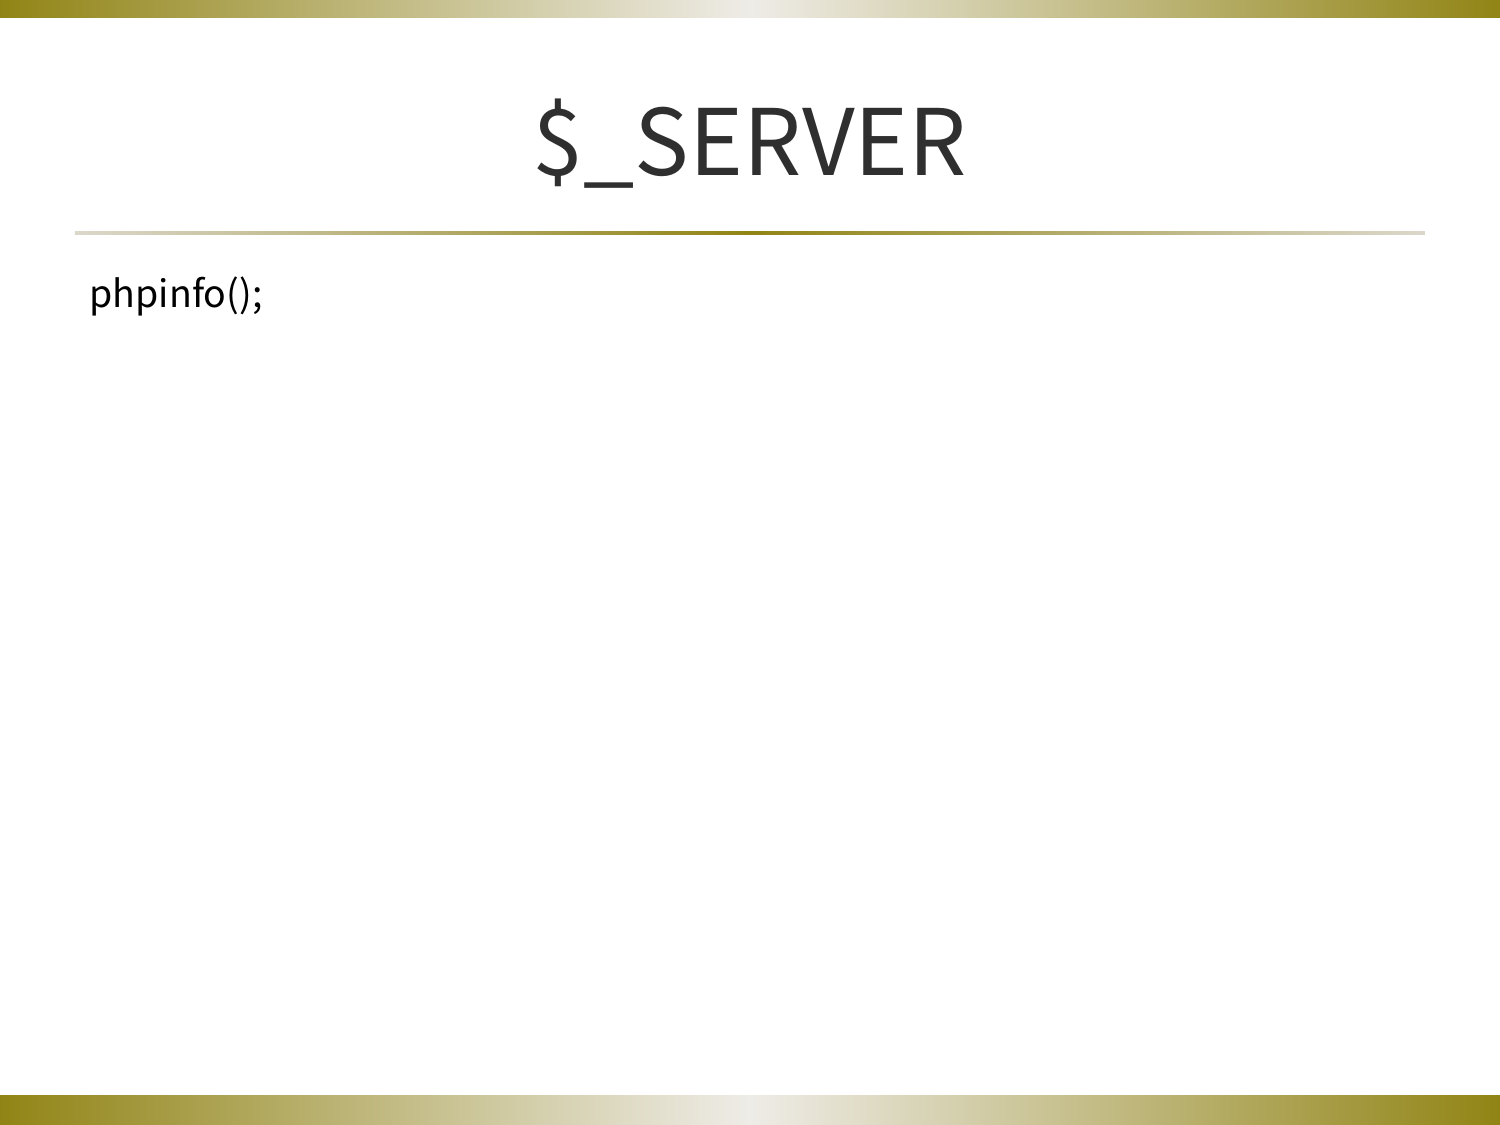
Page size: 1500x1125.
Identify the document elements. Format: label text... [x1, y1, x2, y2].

title $_SERVER [75, 45, 1425, 233]
list phpinfo(); [75, 262, 1425, 1032]
